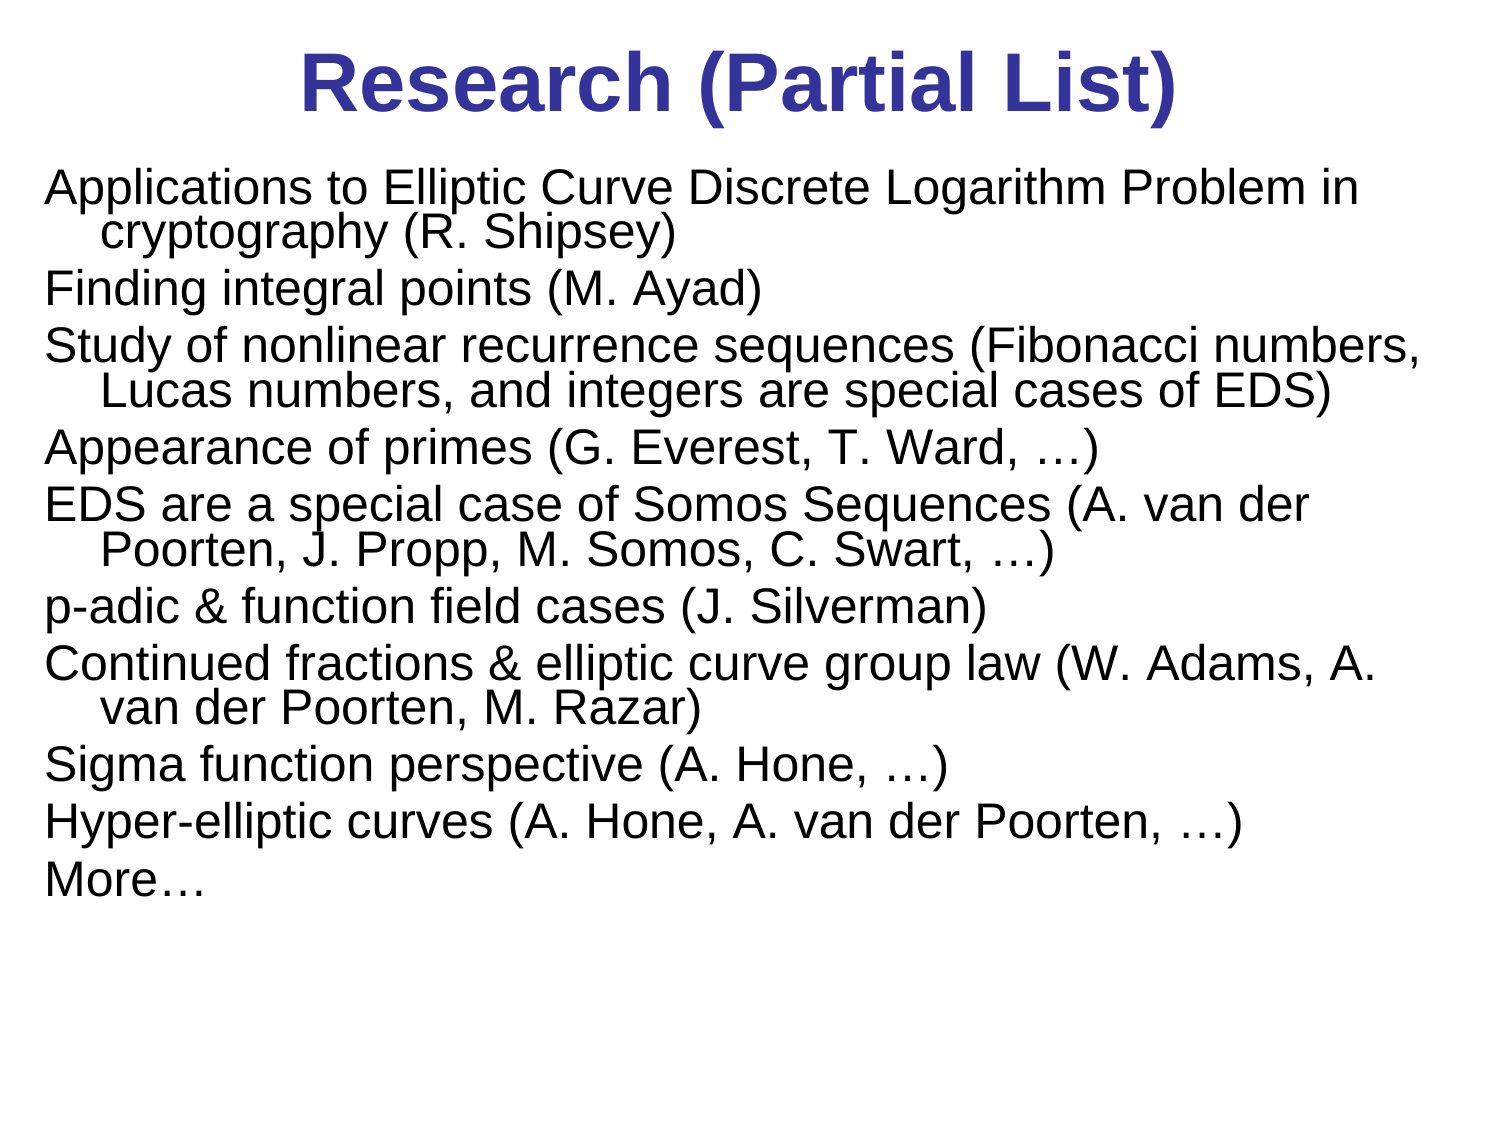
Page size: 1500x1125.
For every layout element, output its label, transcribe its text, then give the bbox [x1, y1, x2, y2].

list Applications to Elliptic Curve Discrete Logarithm Problem in cryptography (R. Shipsey)‏ Finding integral points (M. Ayad)‏ Study of nonlinear recurrence sequences (Fibonacci numbers, Lucas numbers, and integers are special cases of EDS) Appearance of primes (G. Everest, T. Ward, …)‏ EDS are a special case of Somos Sequences (A. van der Poorten, J. Propp, M. Somos, C. Swart, …)‏ p-adic & function field cases (J. Silverman)‏ Continued fractions & elliptic curve group law (W. Adams, A. van der Poorten, M. Razar)‏ Sigma function perspective (A. Hone, …)‏ Hyper-elliptic curves (A. Hone, A. van der Poorten, …)‏ More… [29, 160, 1455, 1125]
title Research (Partial List)‏ [76, 25, 1402, 141]
